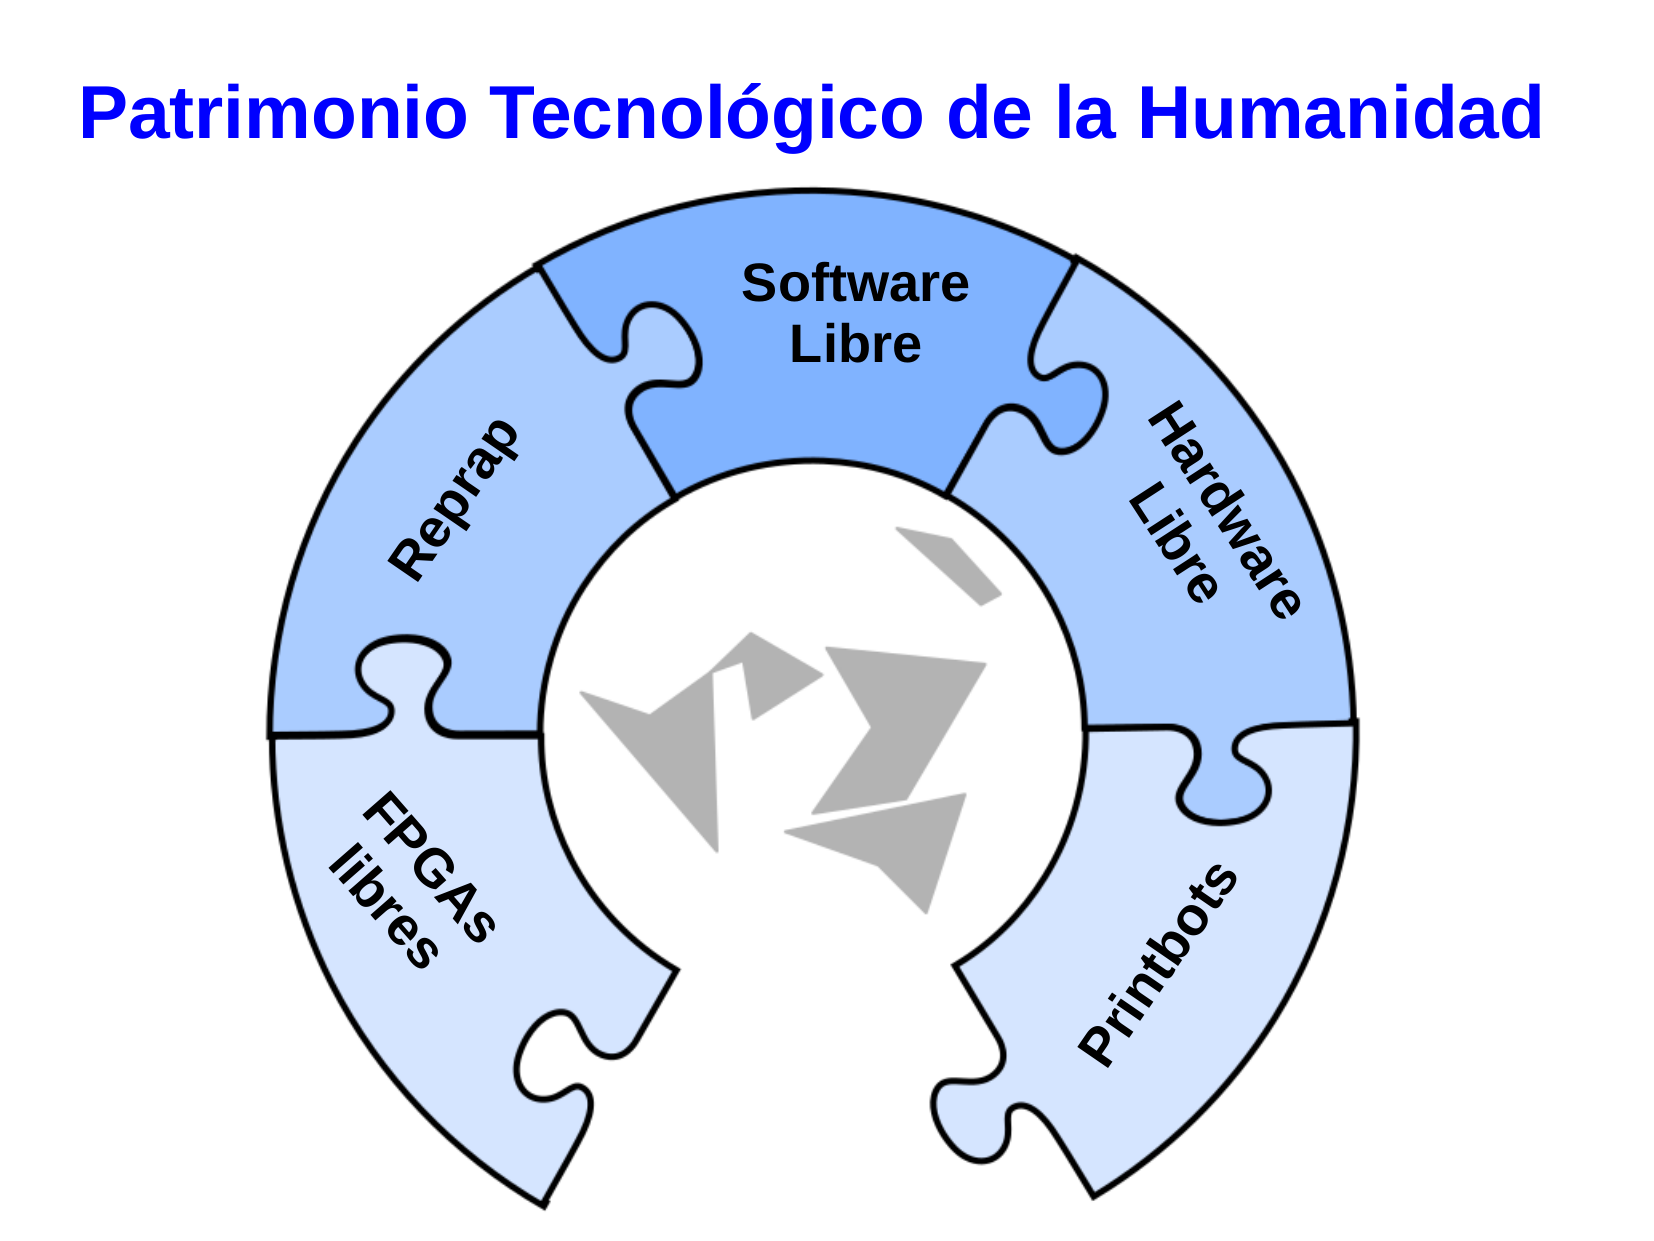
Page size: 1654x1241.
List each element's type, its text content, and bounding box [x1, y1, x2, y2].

text_box Patrimonio Tecnológico de la Humanidad [64, 59, 1561, 166]
picture [255, 175, 1381, 1241]
text_box FPGAs libres [252, 720, 571, 1056]
text_box Software Libre [692, 245, 1021, 410]
text_box Printbots [1035, 806, 1314, 1141]
text_box Reprap [330, 341, 609, 676]
text_box Hardware Libre [1019, 330, 1366, 741]
